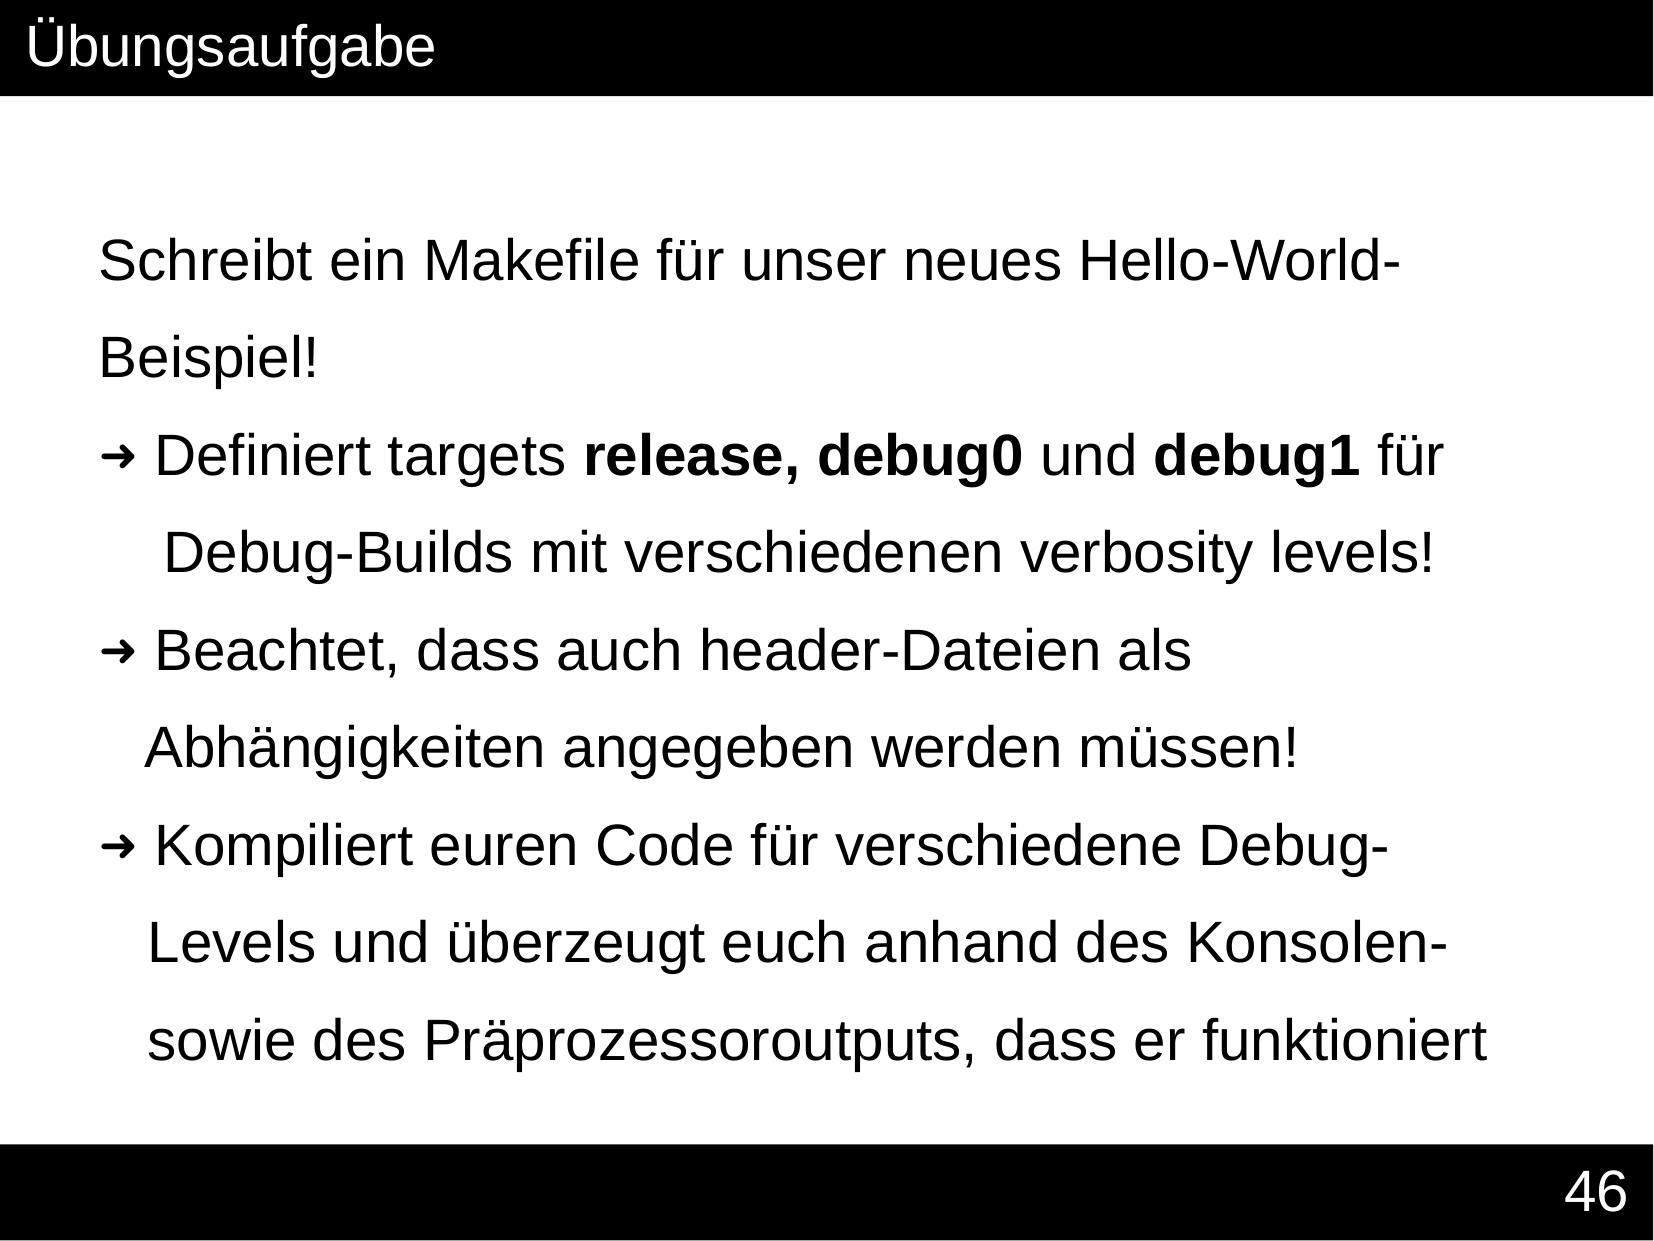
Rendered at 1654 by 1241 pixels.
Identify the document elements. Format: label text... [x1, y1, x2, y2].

text_box Übungsaufgabe [10, 6, 1222, 94]
text_box Schreibt ein Makefile für unser neues Hello-World-Beispiel! Definiert targets release, debug0 und debug1 für Debug-Builds mit verschiedenen verbosity levels! Beachtet, dass auch header-Dateien als Abhängigkeiten angegeben werden müssen! Kompiliert euren Code für verschiedene Debug- Levels und überzeugt euch anhand des Konsolen- sowie des Präprozessoroutputs, dass er funktioniert [84, 187, 1566, 1241]
